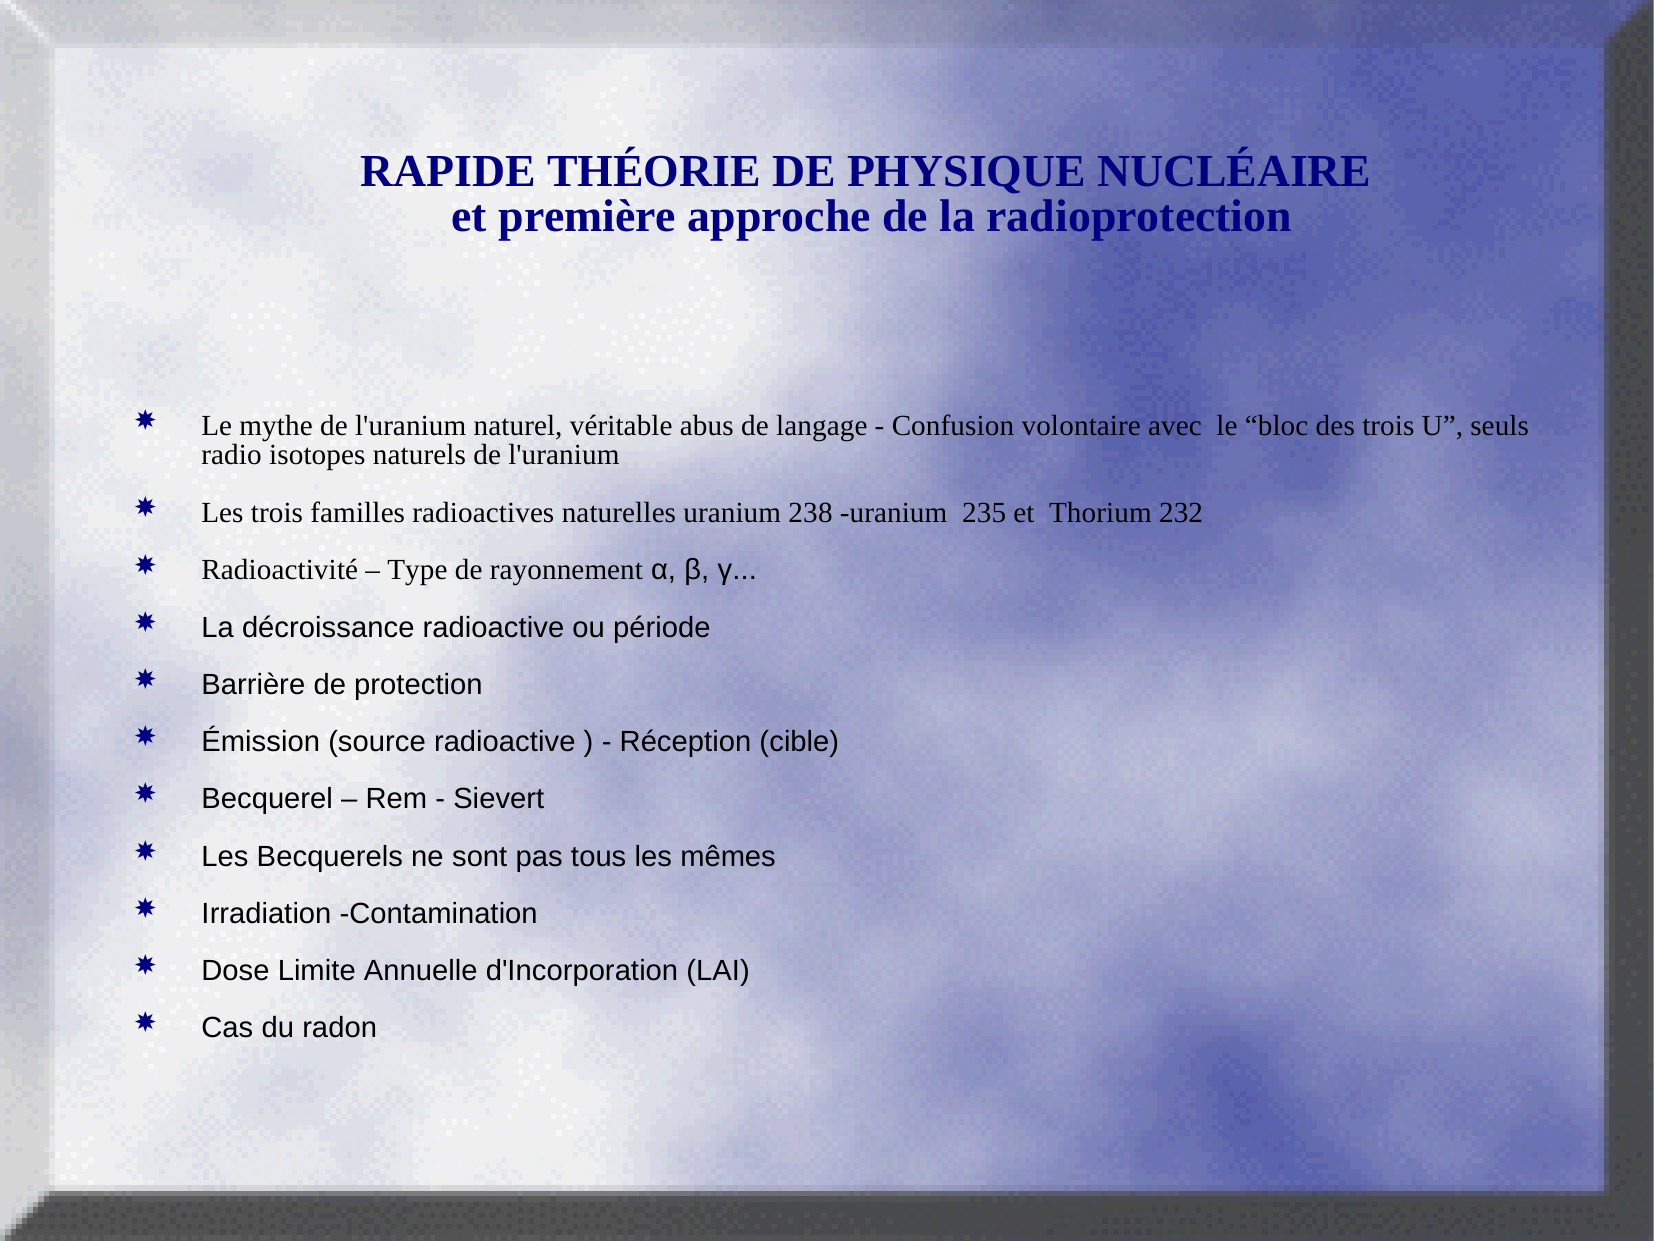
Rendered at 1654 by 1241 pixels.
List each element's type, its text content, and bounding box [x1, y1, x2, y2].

picture [0, 0, 1654, 1241]
list Le mythe de l'uranium naturel, véritable abus de langage - Confusion volontaire avec le “bloc des trois U”, seuls radio isotopes naturels de l'uranium Les trois familles radioactives naturelles uranium 238 -uranium 235 et Thorium 232 Radioactivité – Type de rayonnement α, β, γ... La décroissance radioactive ou période Barrière de protection Émission (source radioactive ) - Réception (cible) Becquerel – Rem - Sievert Les Becquerels ne sont pas tous les mêmes Irradiation -Contamination Dose Limite Annuelle d'Incorporation (LAI) Cas du radon [126, 413, 1536, 1099]
title RAPIDE THÉORIE DE PHYSIQUE NUCLÉAIRE et première approche de la radioprotection [197, 95, 1536, 296]
